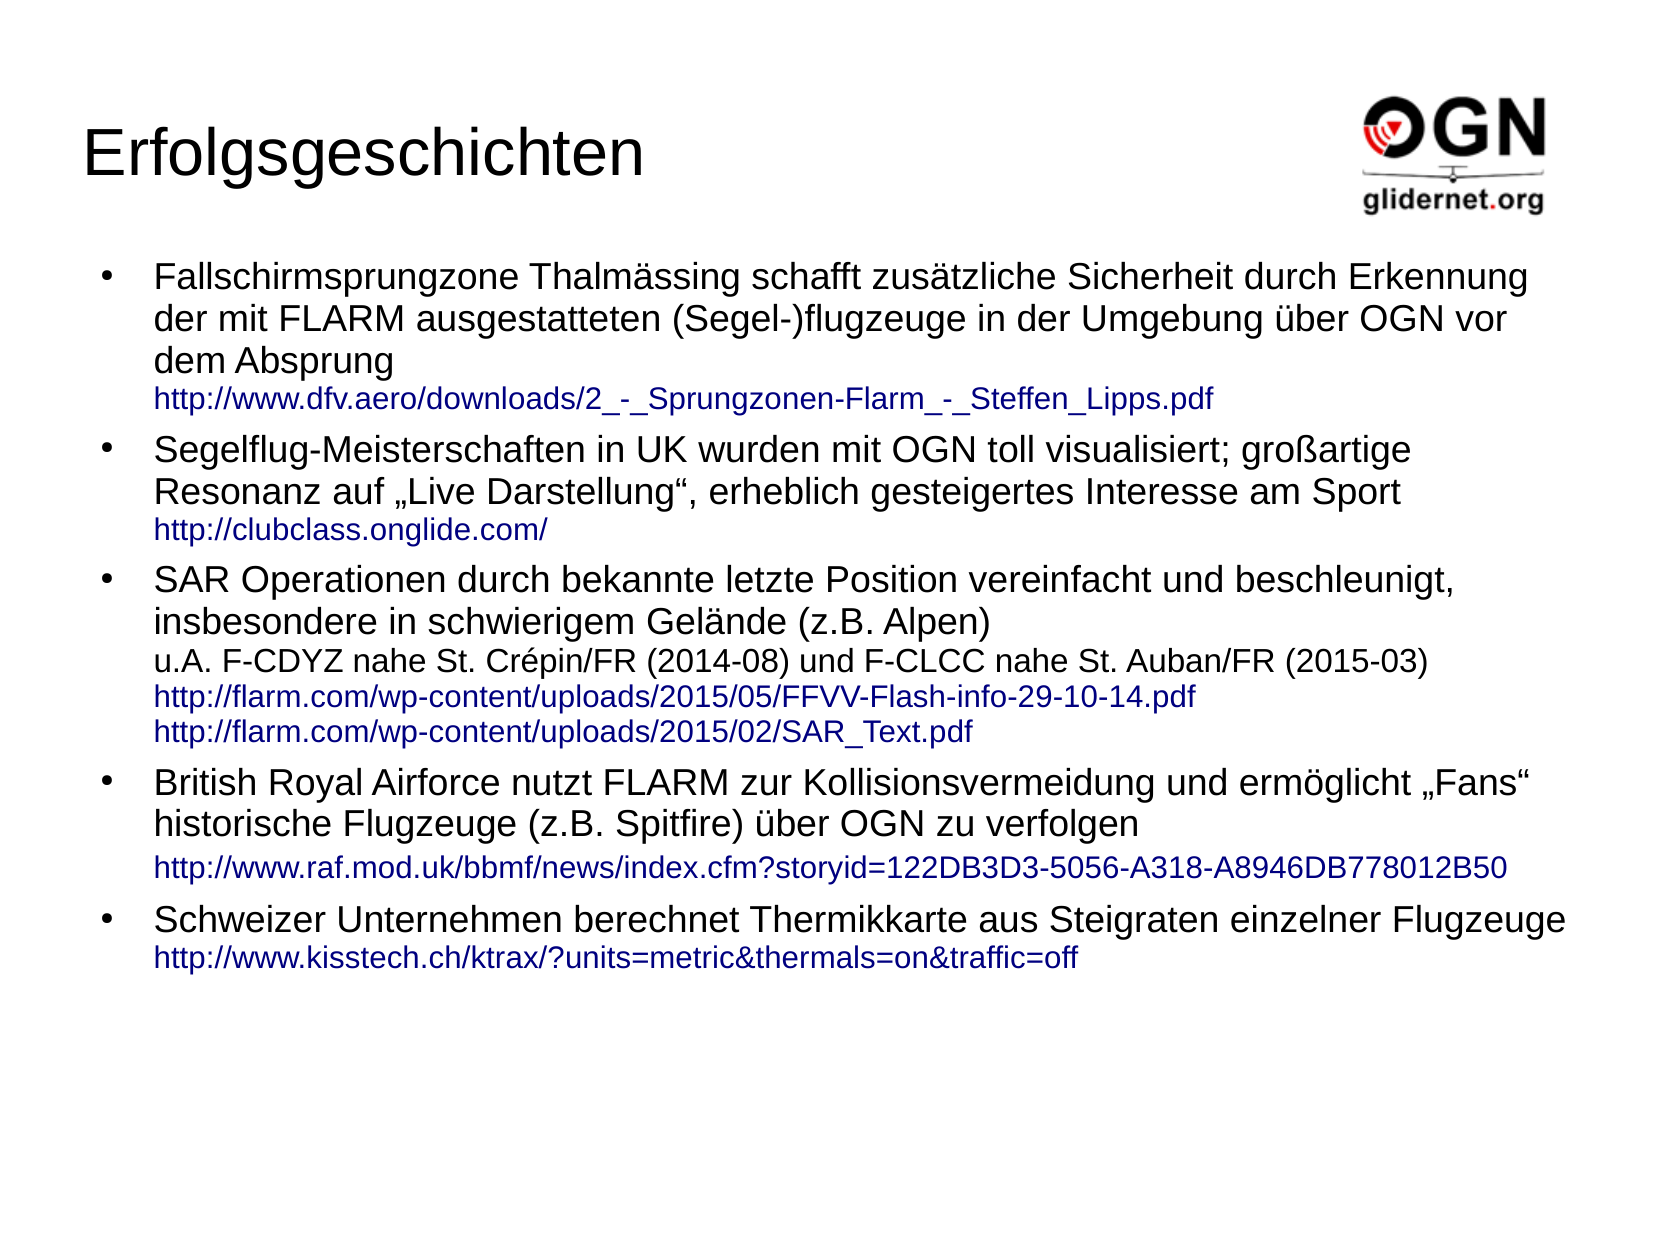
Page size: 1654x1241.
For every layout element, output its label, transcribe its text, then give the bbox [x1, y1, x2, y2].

title Erfolgsgeschichten [82, 48, 1337, 255]
list Fallschirmsprungzone Thalmässing schafft zusätzliche Sicherheit durch Erkennung der mit FLARM ausgestatteten (Segel-)flugzeuge in der Umgebung über OGN vor dem Absprung http://www.dfv.aero/downloads/2_-_Sprungzonen-Flarm_-_Steffen_Lipps.pdf Segelflug-Meisterschaften in UK wurden mit OGN toll visualisiert; großartige Resonanz auf „Live Darstellung“, erheblich gesteigertes Interesse am Sport http://clubclass.onglide.com/ SAR Operationen durch bekannte letzte Position vereinfacht und beschleunigt, insbesondere in schwierigem Gelände (z.B. Alpen) u.A. F-CDYZ nahe St. Crépin/FR (2014-08) und F-CLCC nahe St. Auban/FR (2015-03) http://flarm.com/wp-content/uploads/2015/05/FFVV-Flash-info-29-10-14.pdf http://flarm.com/wp-content/uploads/2015/02/SAR_Text.pdf British Royal Airforce nutzt FLARM zur Kollisionsvermeidung und ermöglicht „Fans“ historische Flugzeuge (z.B. Spitfire) über OGN zu verfolgen http://www.raf.mod.uk/bbmf/news/index.cfm?storyid=122DB3D3-5056-A318-A8946DB778012B50 Schweizer Unternehmen berechnet Thermikkarte aus Steigraten einzelner Flugzeuge http://www.kisstech.ch/ktrax/?units=metric&thermals=on&traffic=off [82, 255, 1571, 1144]
picture [1336, 34, 1571, 255]
